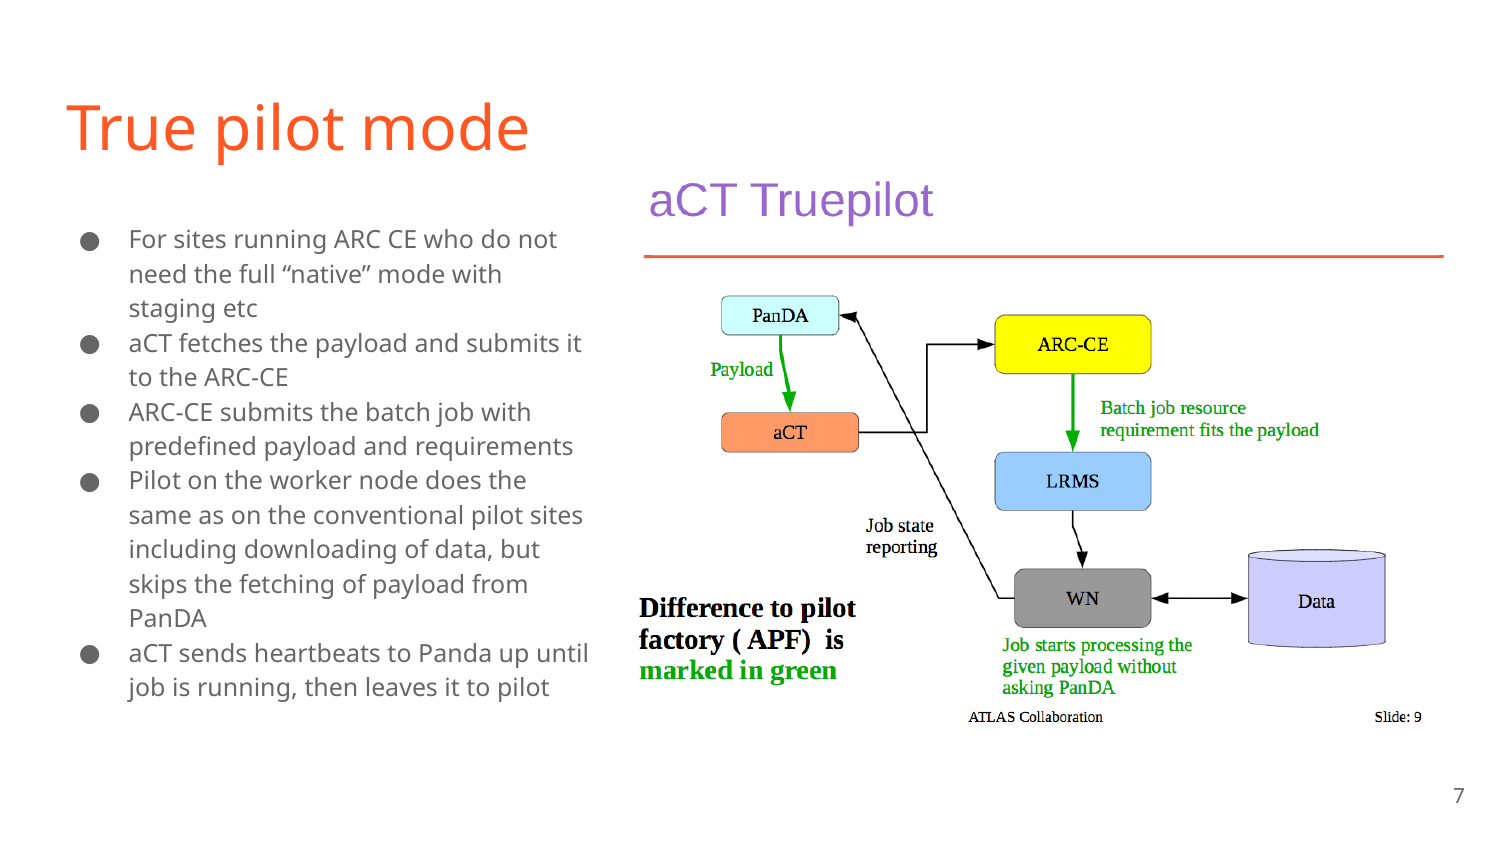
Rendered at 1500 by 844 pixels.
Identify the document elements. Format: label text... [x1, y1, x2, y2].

picture [607, 128, 1450, 737]
slide_number <number> [1389, 764, 1480, 830]
title True pilot mode [51, 72, 1449, 167]
list For sites running ARC CE who do not need the full “native” mode with staging etc aCT fetches the payload and submits it to the ARC-CE ARC-CE submits the batch job with predefined payload and requirements Pilot on the worker node does the same as on the conventional pilot sites including downloading of data, but skips the fetching of payload from PanDA aCT sends heartbeats to Panda up until job is running, then leaves it to pilot [38, 204, 607, 765]
